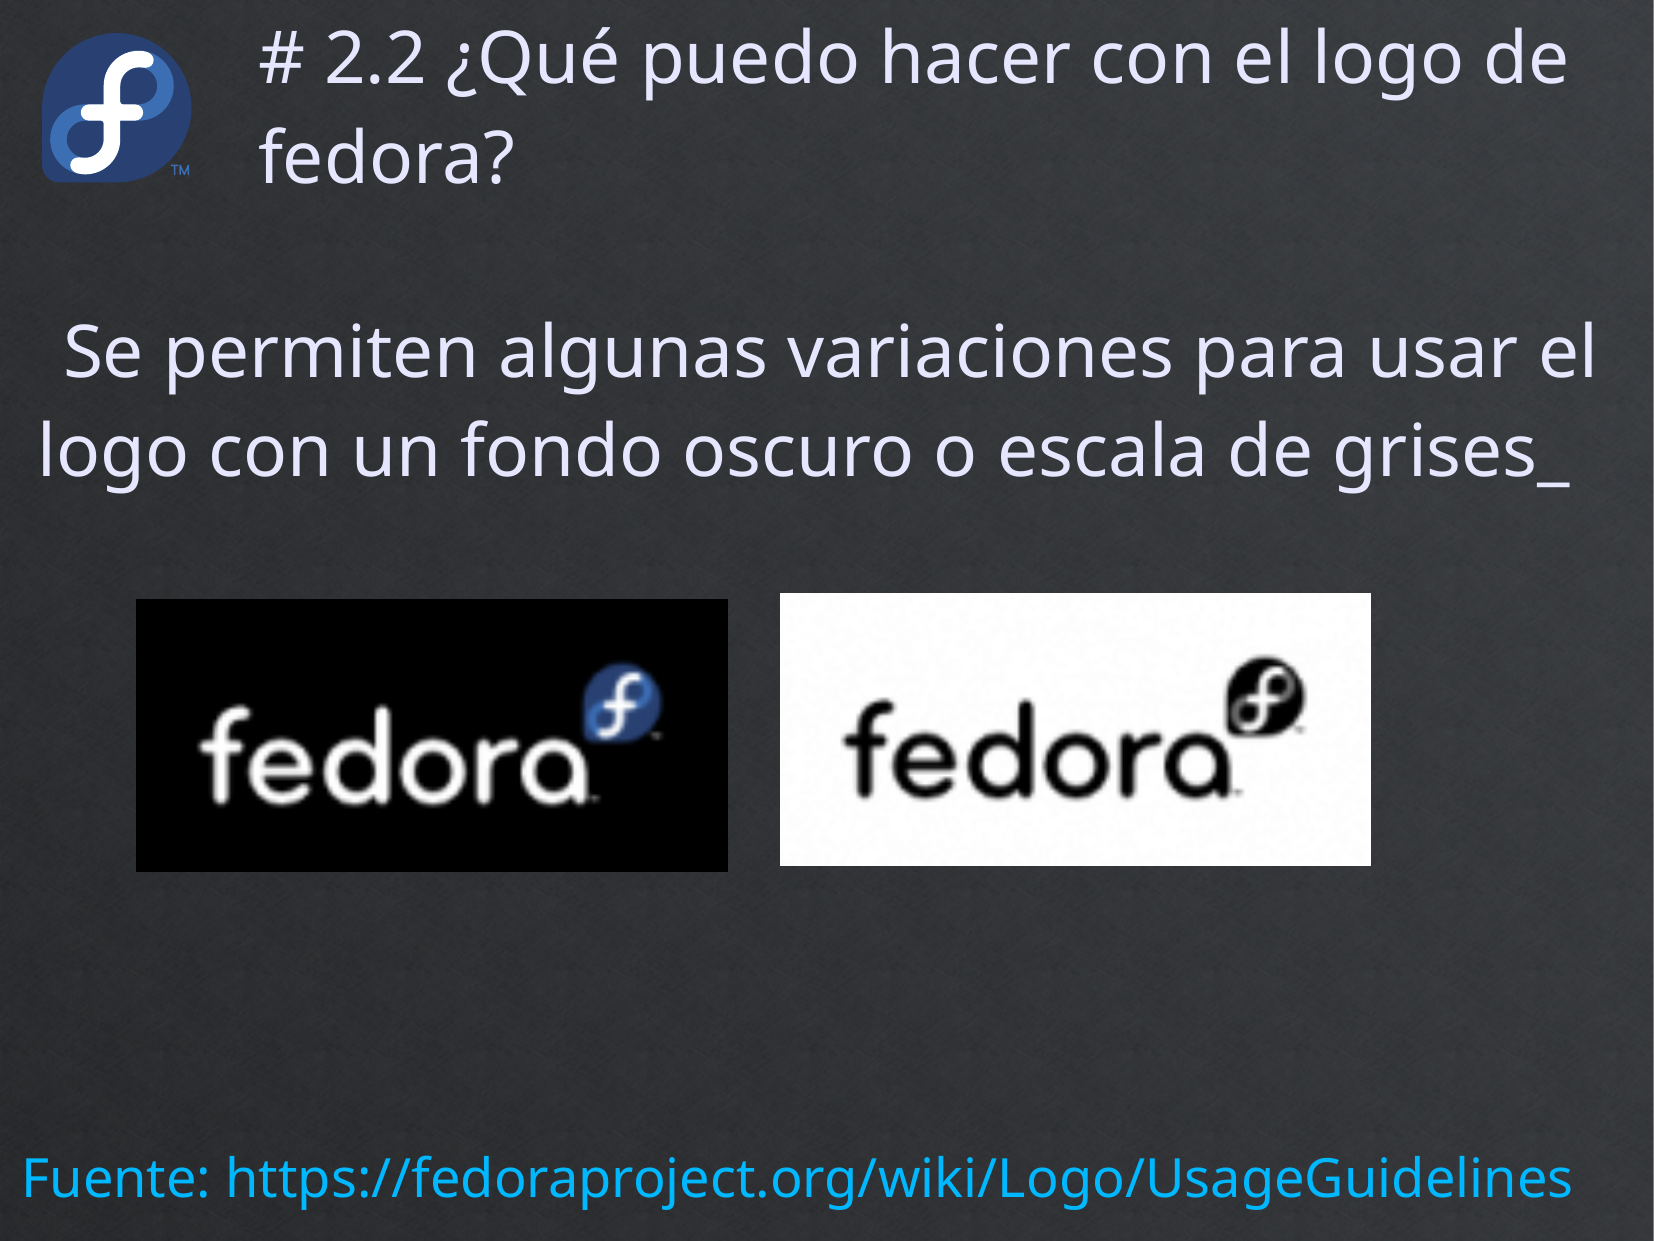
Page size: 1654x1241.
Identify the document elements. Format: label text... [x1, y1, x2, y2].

text_box Fuente: https://fedoraproject.org/wiki/Logo/UsageGuidelines [0, 1140, 1576, 1214]
picture [0, 0, 1654, 1241]
title # 2.2 ¿Qué puedo hacer con el logo de fedora? [267, 13, 1642, 197]
subtitle Se permiten algunas variaciones para usar el logo con un fondo oscuro o escala de grises_ [37, 257, 1621, 541]
